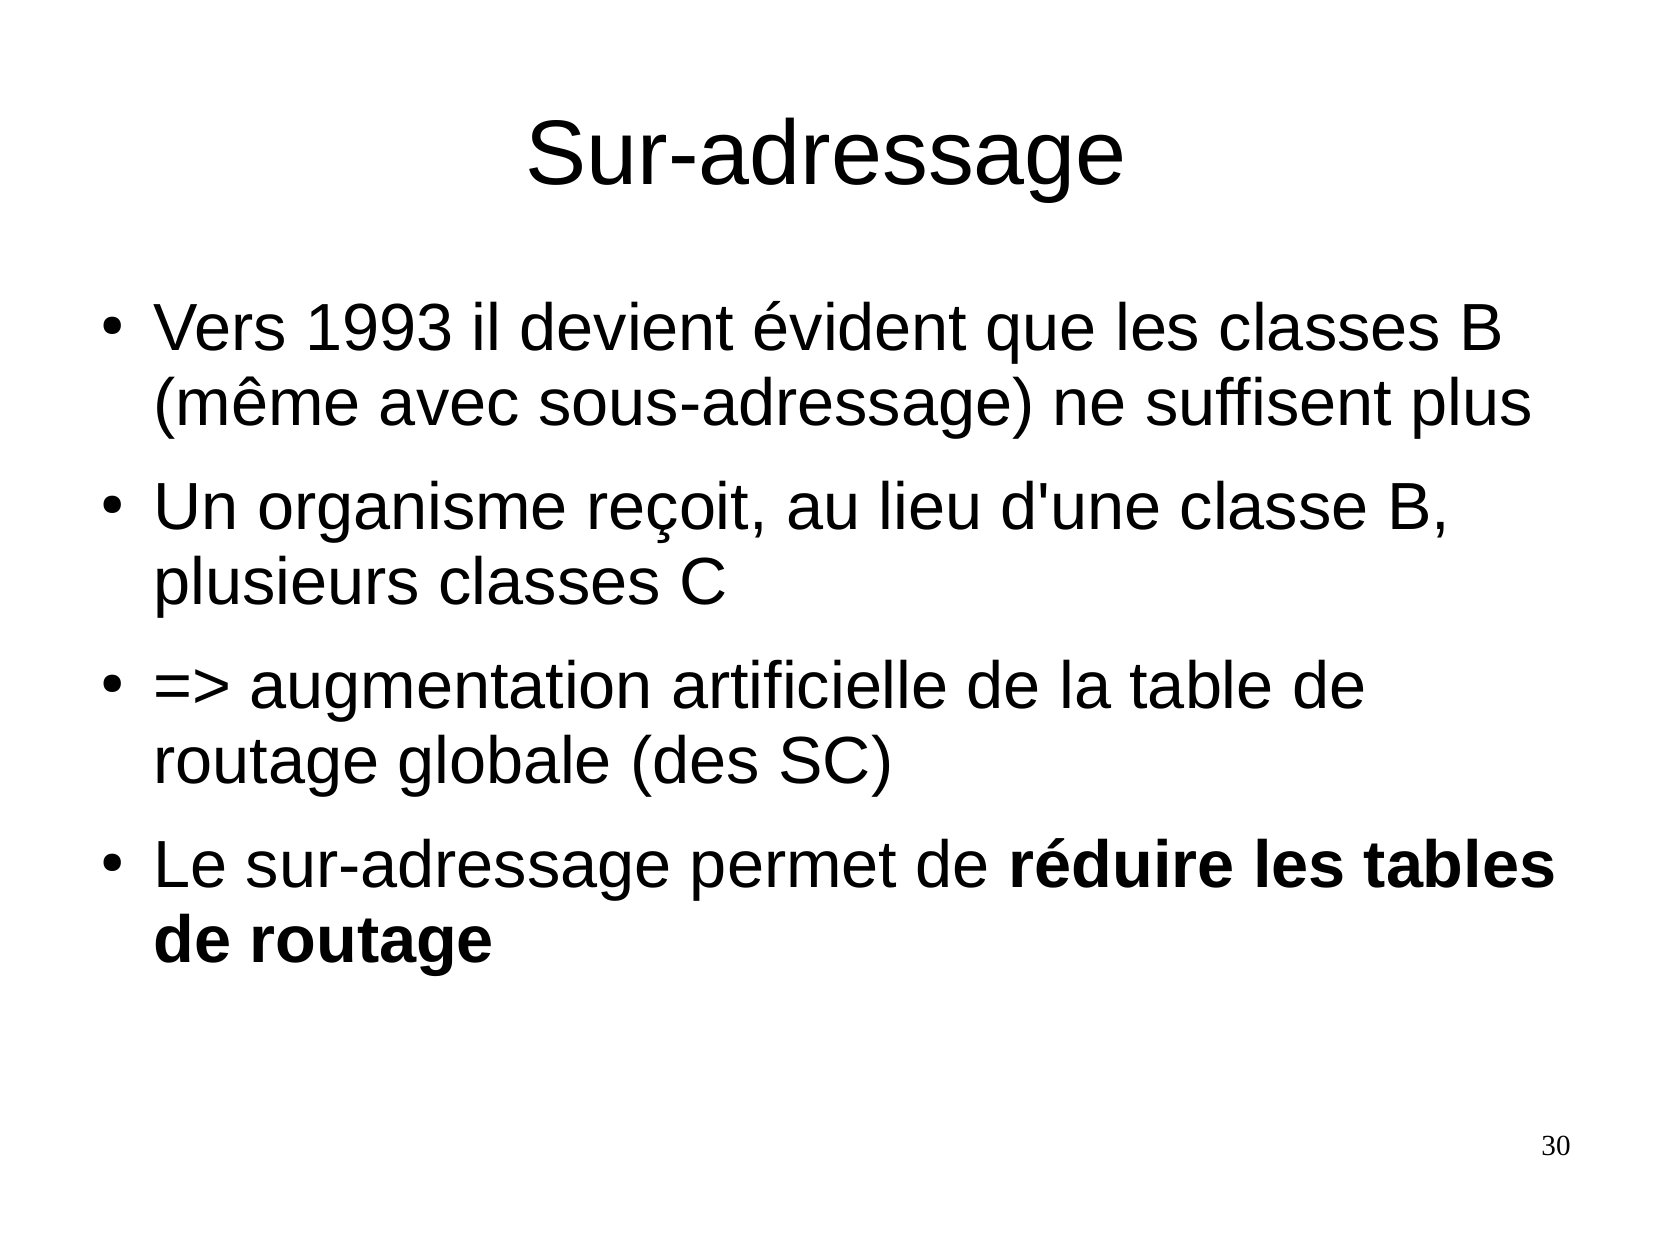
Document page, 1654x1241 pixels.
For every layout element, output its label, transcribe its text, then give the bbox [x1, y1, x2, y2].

title Sur-adressage [82, 56, 1571, 250]
list Vers 1993 il devient évident que les classes B (même avec sous-adressage) ne suffisent plus Un organisme reçoit, au lieu d'une classe B, plusieurs classes C => augmentation artificielle de la table de routage globale (des SC) Le sur-adressage permet de réduire les tables de routage [82, 290, 1571, 1094]
